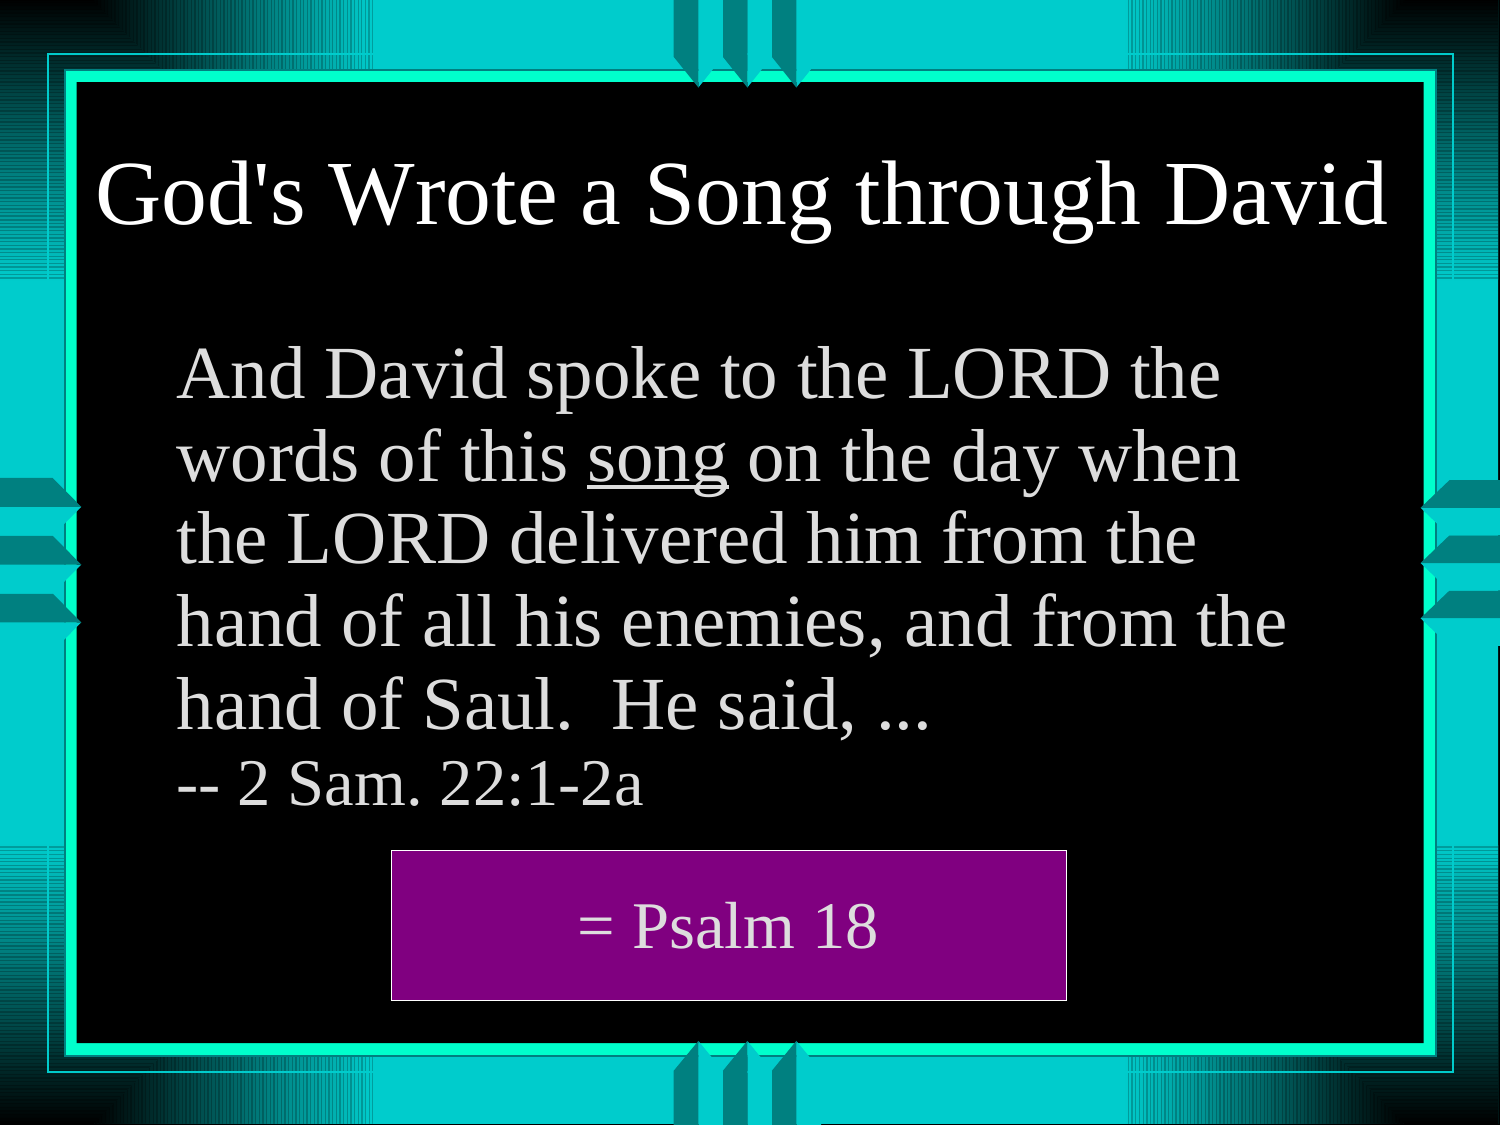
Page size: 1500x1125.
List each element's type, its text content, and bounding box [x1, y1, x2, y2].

title God's Wrote a Song through David [86, 99, 1400, 288]
text_box And David spoke to the LORD the words of this song on the day when the LORD delivered him from the hand of all his enemies, and from the hand of Saul. He said, ... -- 2 Sam. 22:1-2a [161, 323, 1362, 828]
text_box = Psalm 18 [391, 850, 1067, 1001]
